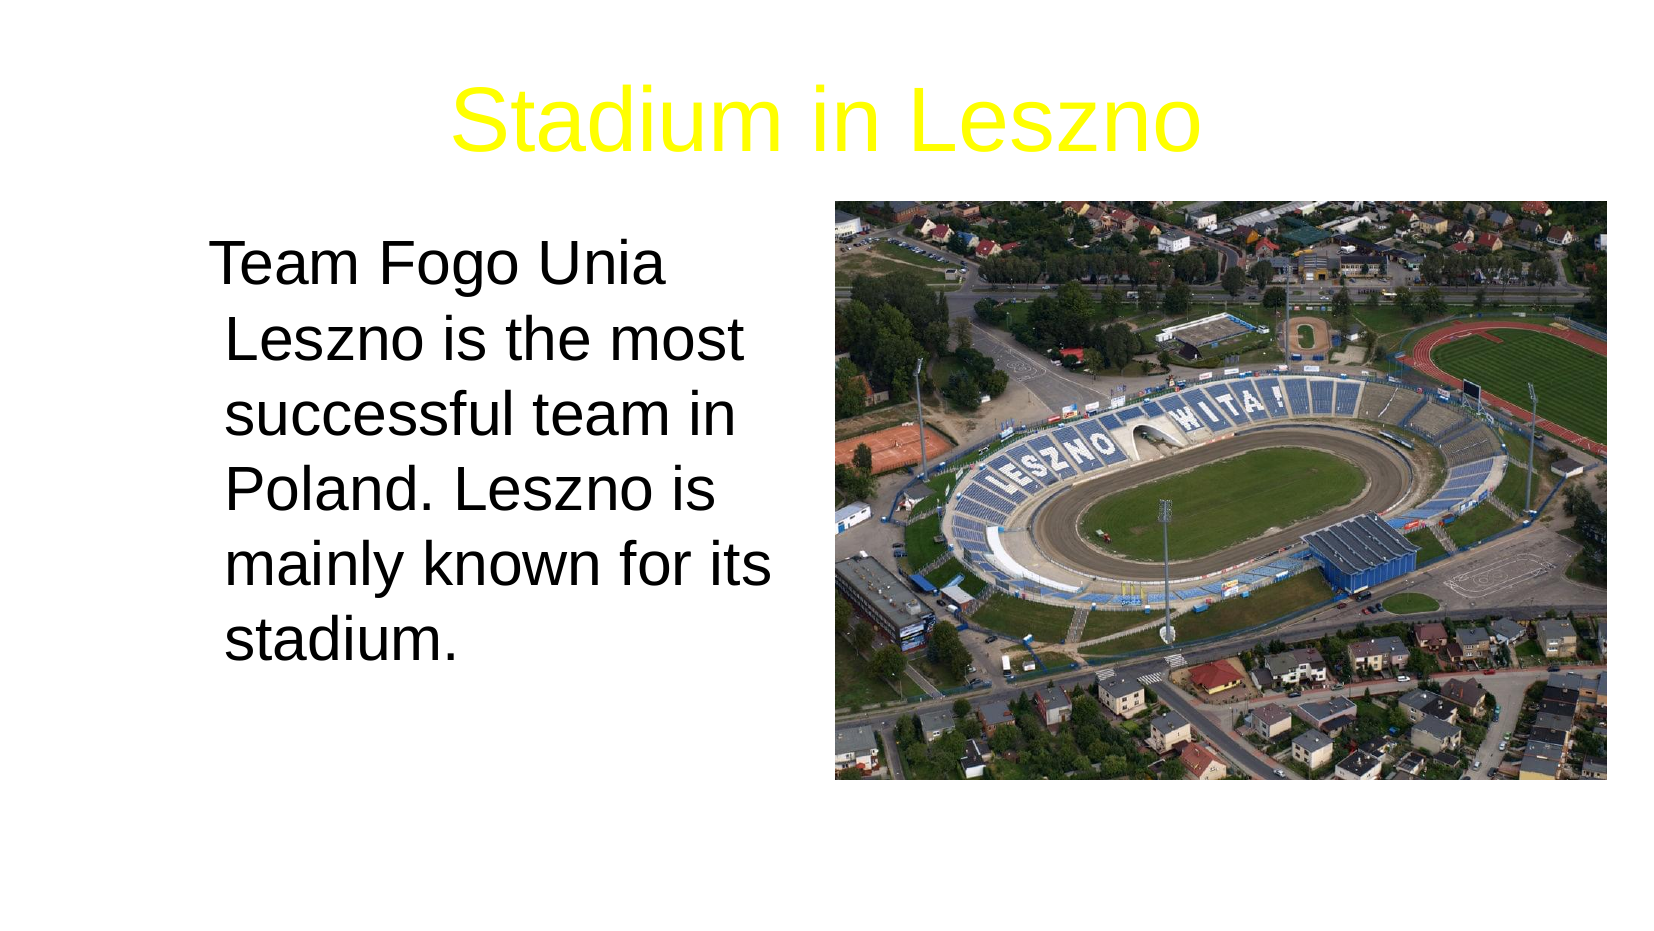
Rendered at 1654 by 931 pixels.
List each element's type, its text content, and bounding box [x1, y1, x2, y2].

title Stadium in Leszno [82, 59, 1571, 171]
picture [835, 201, 1607, 780]
list Team Fogo Unia Leszno is the most successful team in Poland. Leszno is mainly known for its stadium. [82, 217, 809, 758]
